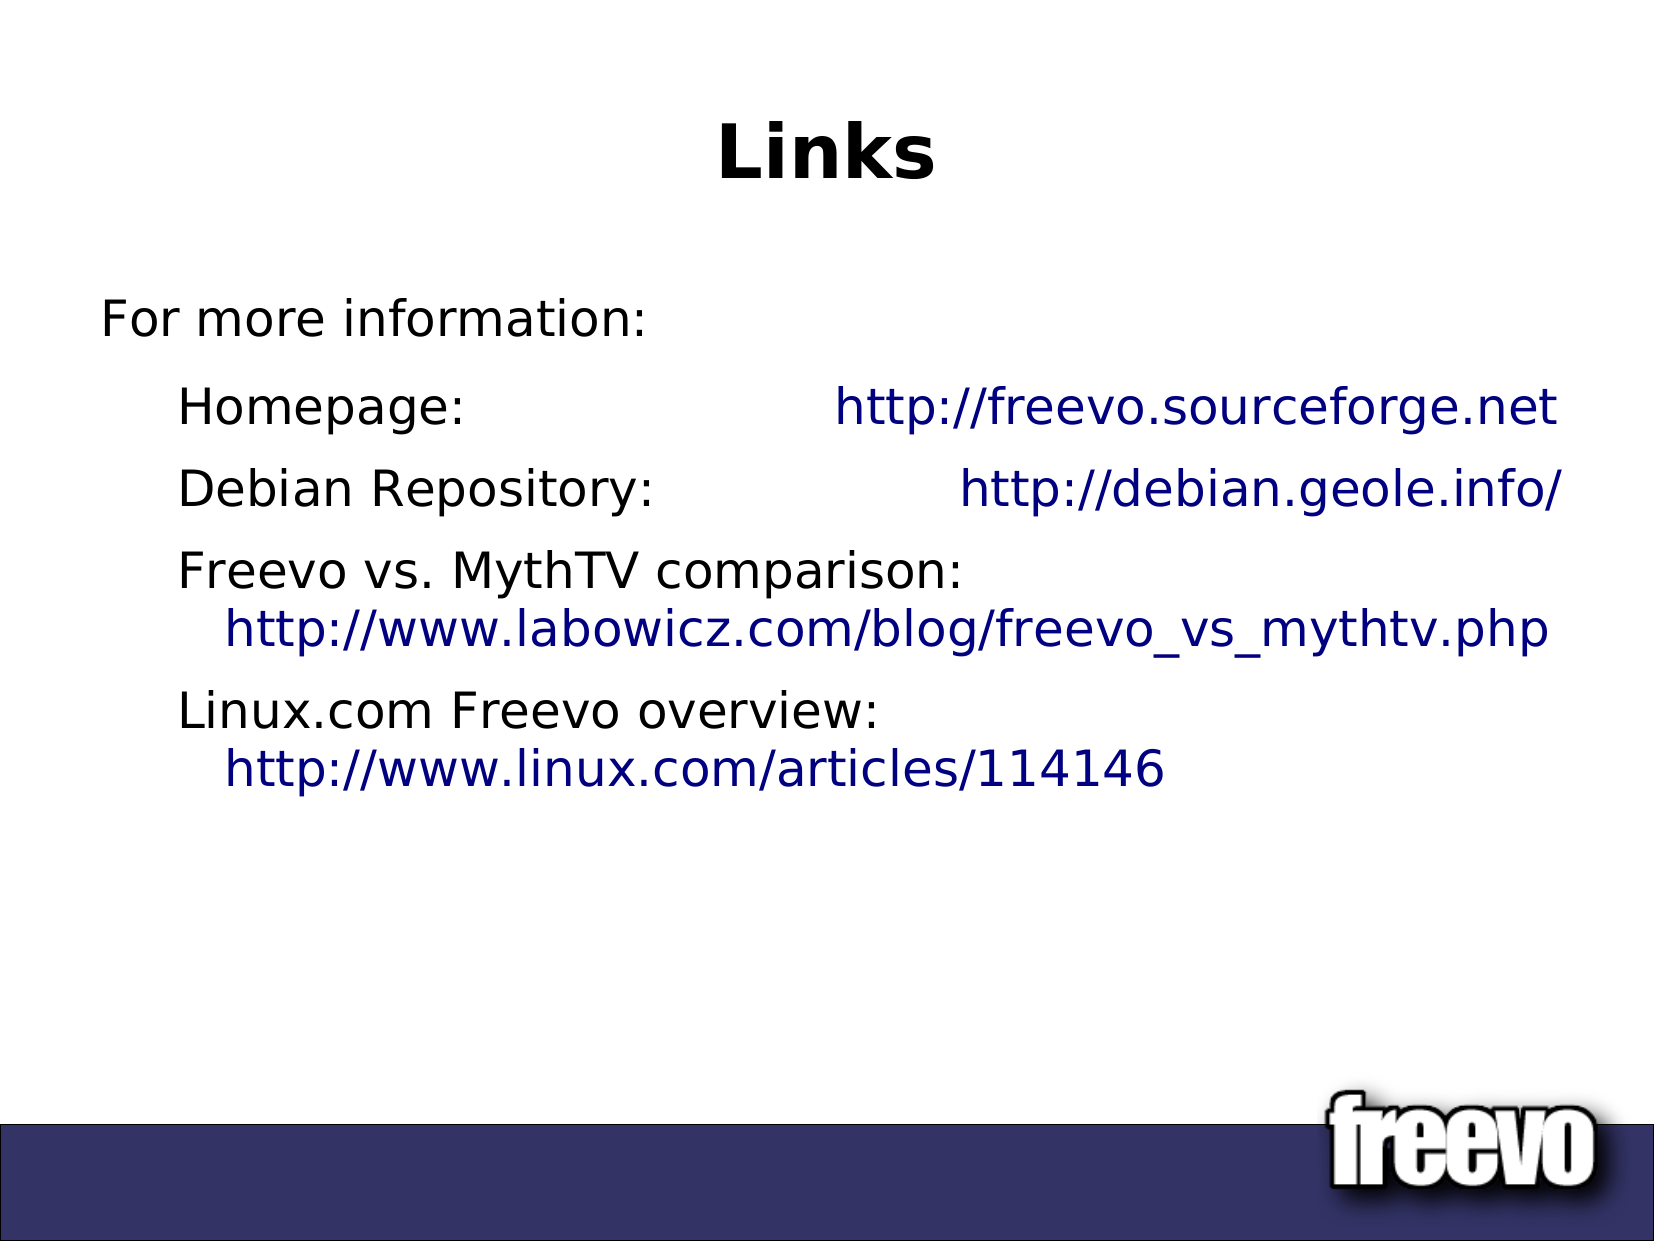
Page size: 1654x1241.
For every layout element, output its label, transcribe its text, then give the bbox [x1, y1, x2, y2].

title Links [82, 56, 1571, 250]
list For more information: Homepage: http://freevo.sourceforge.net Debian Repository: http://debian.geole.info/ Freevo vs. MythTV comparison: http://www.labowicz.com/blog/freevo_vs_mythtv.php Linux.com Freevo overview: http://www.linux.com/articles/114146 [82, 290, 1571, 1051]
picture [1317, 1073, 1631, 1227]
text_box [0, 1124, 1654, 1241]
